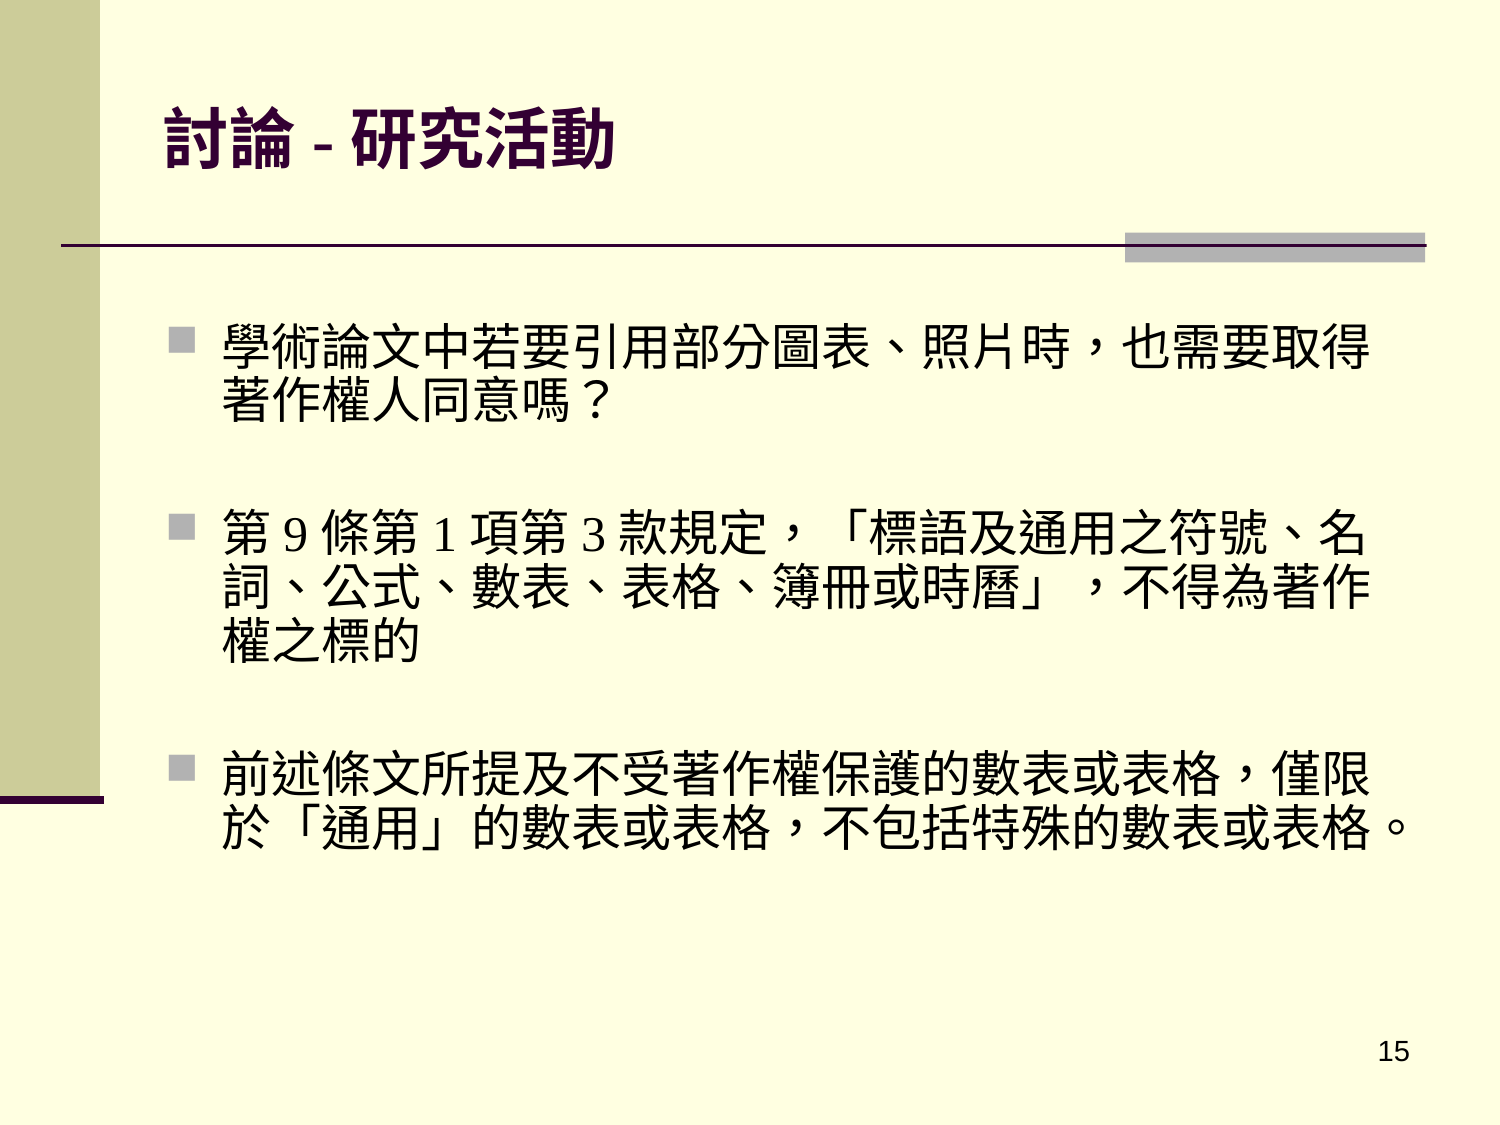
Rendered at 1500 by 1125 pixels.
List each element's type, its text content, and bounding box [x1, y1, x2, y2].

list 學術論文中若要引用部分圖表、照片時，也需要取得著作權人同意嗎？ 第9條第1項第3款規定，「標語及通用之符號、名詞、公式、數表、表格、簿冊或時曆」，不得為著作權之標的 前述條文所提及不受著作權保護的數表或表格，僅限於「通用」的數表或表格，不包括特殊的數表或表格。 [150, 314, 1426, 1006]
title 討論-研究活動 [147, 42, 1423, 231]
text_box <編號> [1074, 1024, 1426, 1103]
